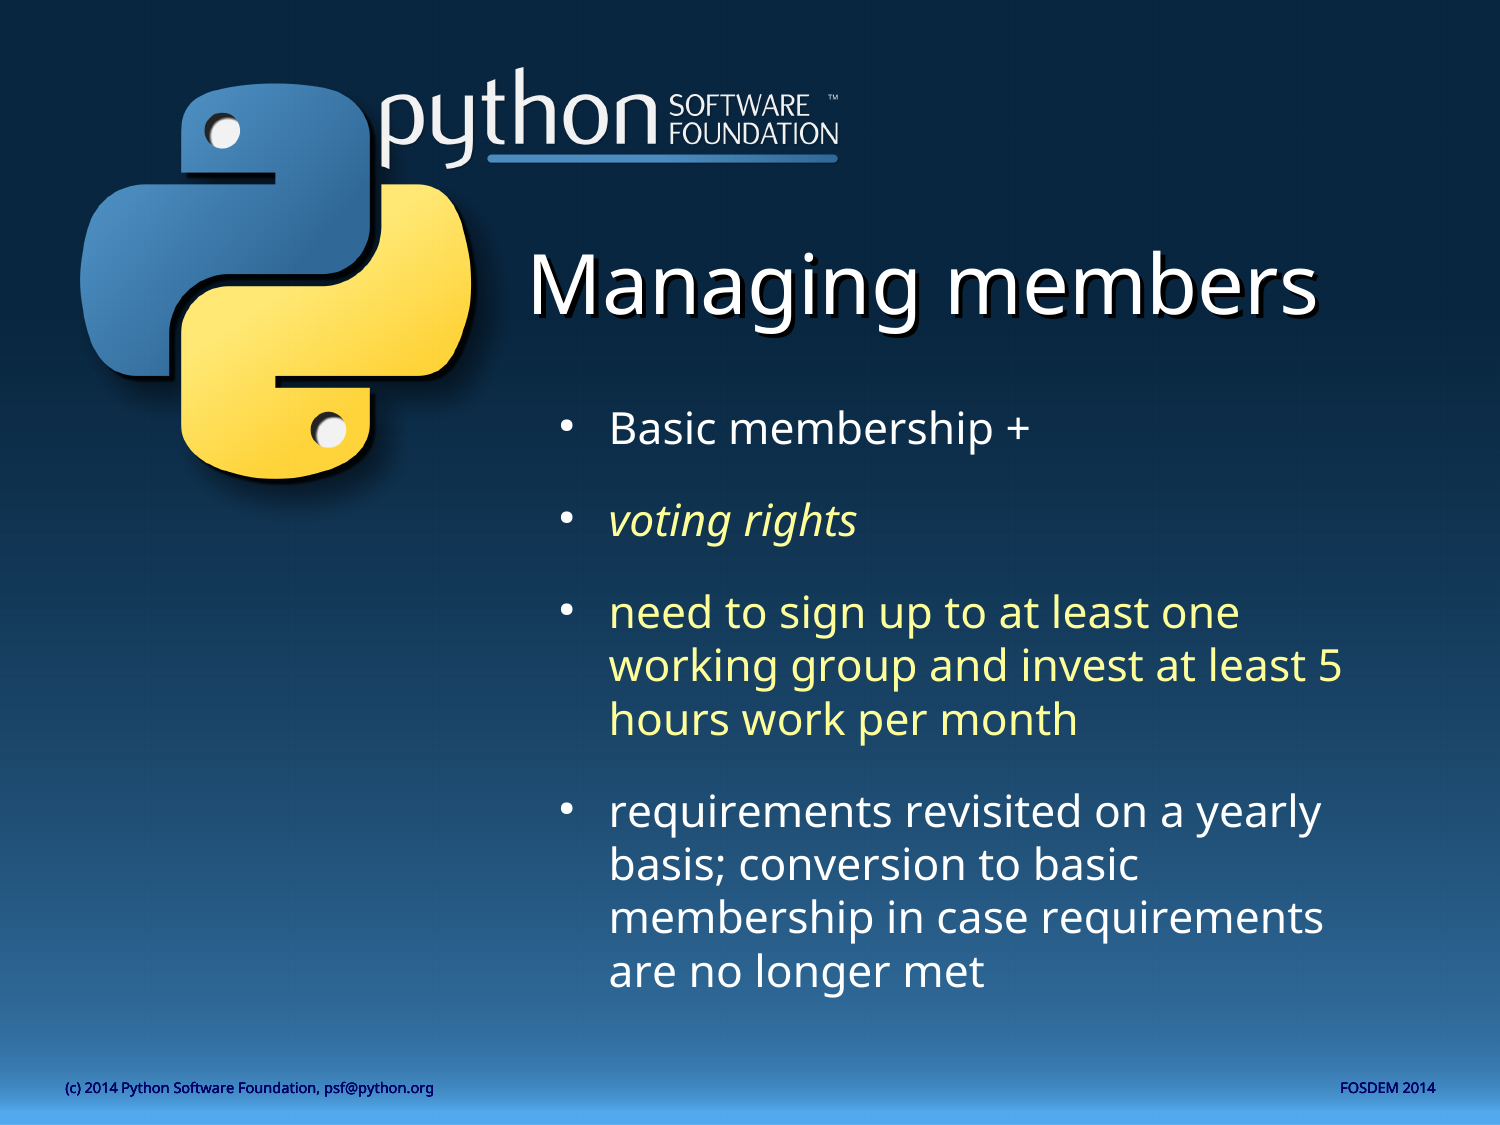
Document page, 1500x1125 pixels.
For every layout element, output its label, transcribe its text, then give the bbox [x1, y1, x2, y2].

text_box (c) 2014 Python Software Foundation, psf@python.org FOSDEM 2014 [65, 1078, 1436, 1099]
list Basic membership + voting rights need to sign up to at least one working group and invest at least 5 hours work per month requirements revisited on a yearly basis; conversion to basic membership in case requirements are no longer met [544, 392, 1388, 1006]
picture [0, 0, 1500, 1125]
title Managing members [512, 185, 1388, 377]
